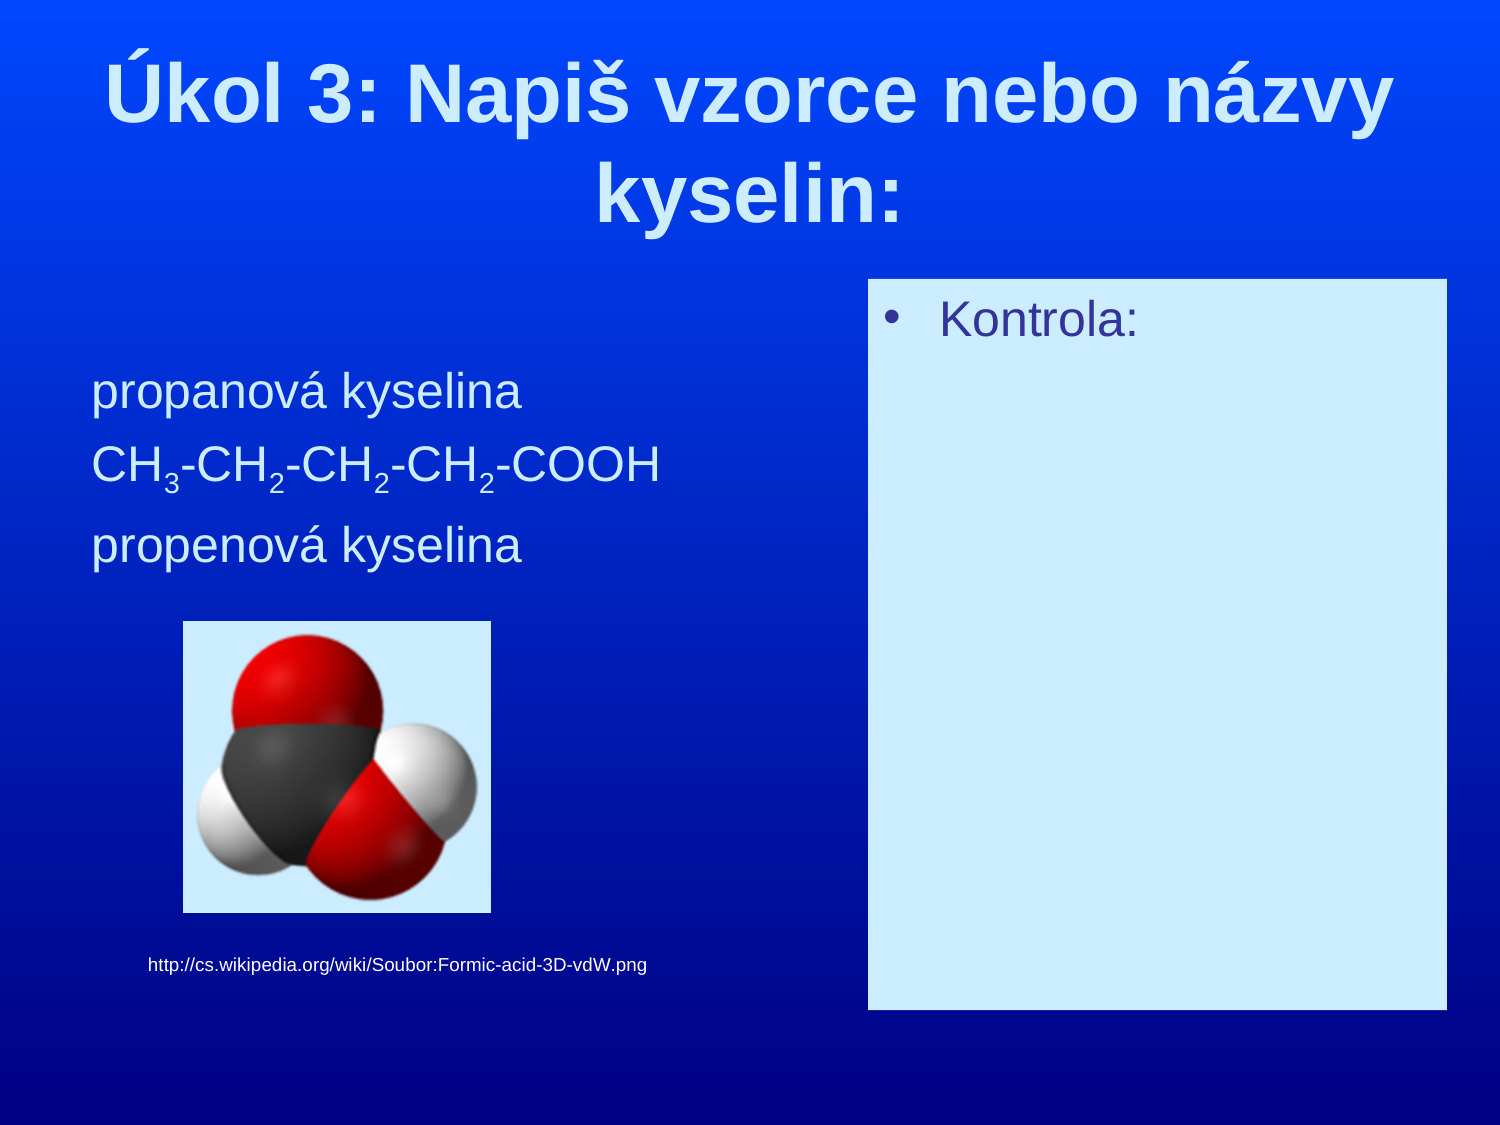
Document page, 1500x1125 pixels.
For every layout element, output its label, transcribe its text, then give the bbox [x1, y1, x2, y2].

picture [183, 621, 491, 913]
title Úkol 3: Napiš vzorce nebo názvy kyselin: [75, 31, 1426, 247]
list propanová kyselina CH3-CH2-CH2-CH2-COOH propenová kyselina [76, 278, 788, 591]
text_box http://cs.wikipedia.org/wiki/Soubor:Formic-acid-3D-vdW.png [133, 944, 1152, 1005]
list Kontrola: CH3-CH2-COOH pentanová kyselina CH2=CH-COOH methanová kyselina (k. mravenčí) [868, 278, 1447, 1011]
